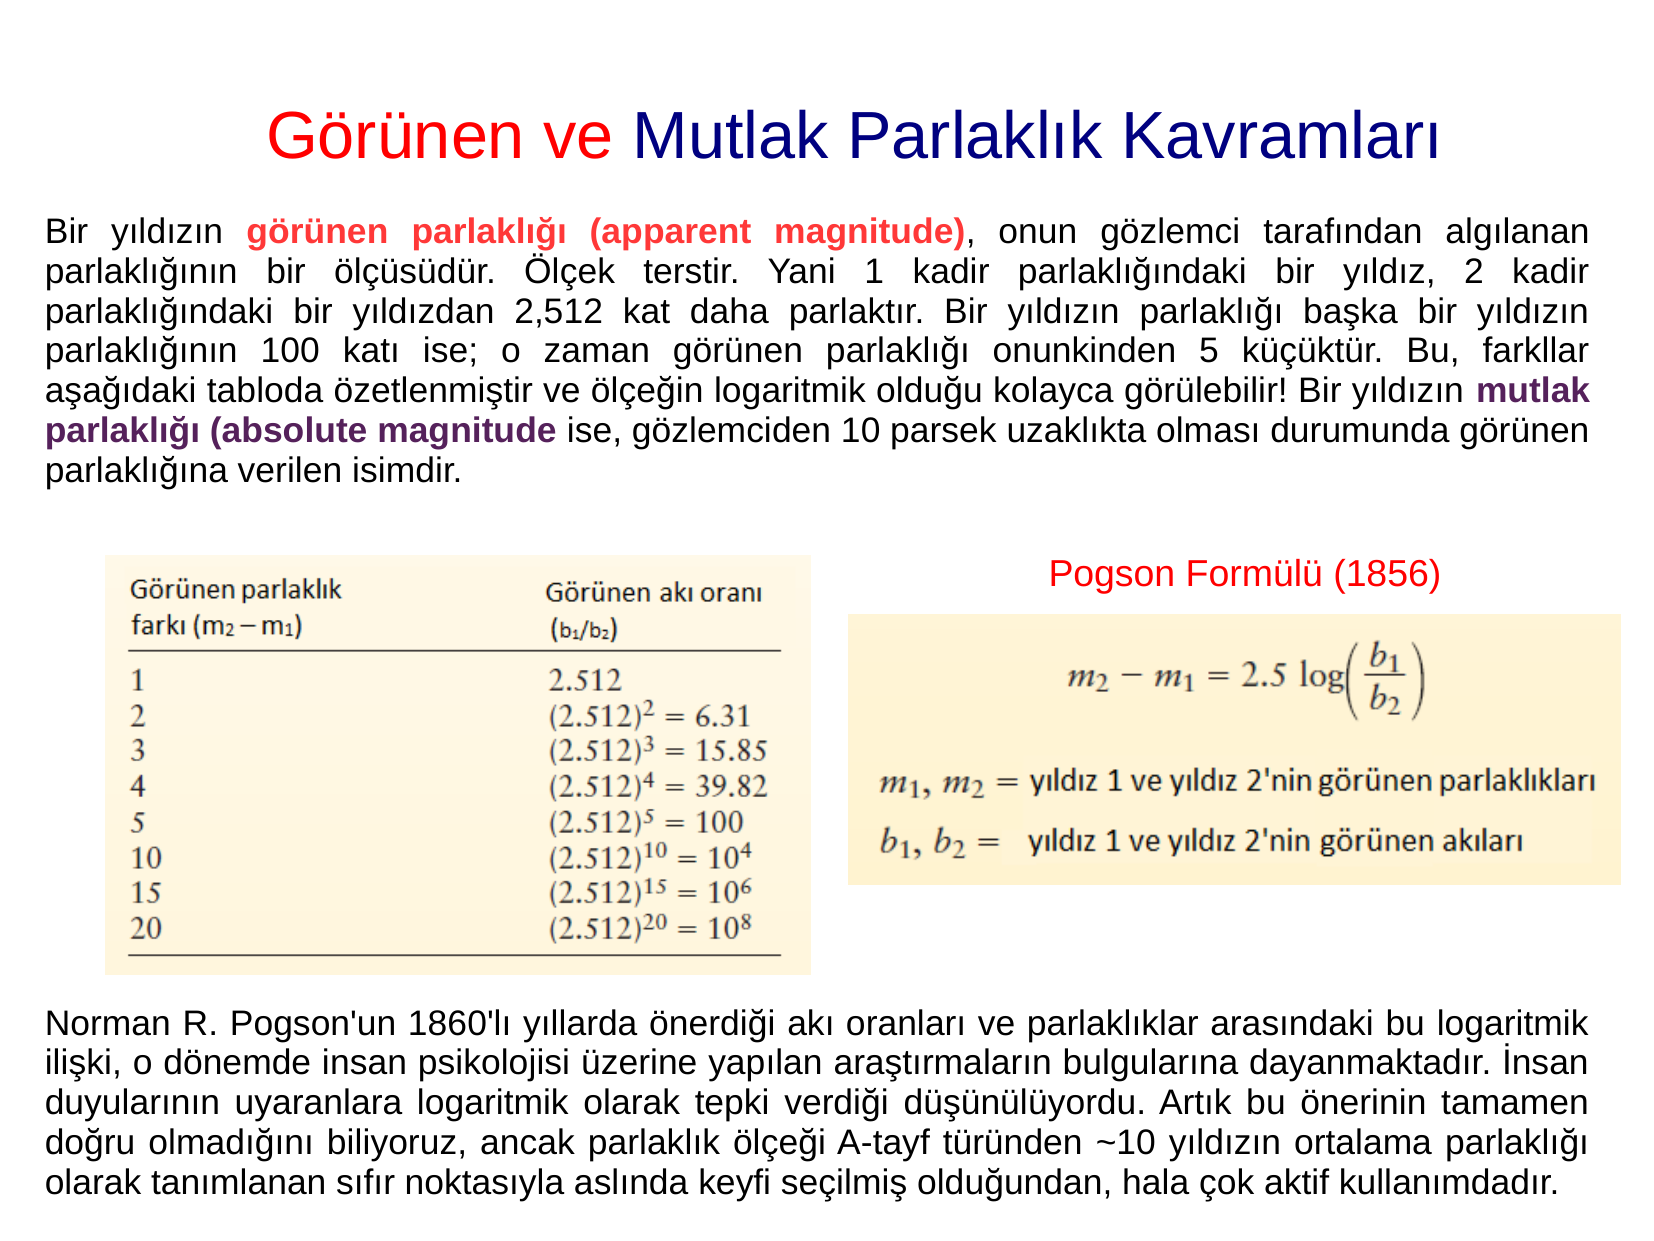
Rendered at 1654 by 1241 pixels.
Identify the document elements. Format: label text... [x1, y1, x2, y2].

picture [105, 555, 811, 976]
picture [848, 614, 1621, 886]
text_box Görünen ve Mutlak Parlaklık Kavramları [210, 90, 1501, 196]
text_box Norman R. Pogson'un 1860'lı yıllarda önerdiği akı oranları ve parlaklıklar arasındaki bu logaritmik ilişki, o dönemde insan psikolojisi üzerine yapılan araştırmaların bulgularına dayanmaktadır. İnsan duyularının uyaranlara logaritmik olarak tepki verdiği düşünülüyordu. Artık bu önerinin tamamen doğru olmadığını biliyoruz, ancak parlaklık ölçeği A-tayf türünden ~10 yıldızın ortalama parlaklığı olarak tanımlanan sıfır noktasıyla aslında keyfi seçilmiş olduğundan, hala çok aktif kullanımdadır. [30, 995, 1606, 1212]
text_box Bir yıldızın görünen parlaklığı (apparent magnitude), onun gözlemci tarafından algılanan parlaklığının bir ölçüsüdür. Ölçek terstir. Yani 1 kadir parlaklığındaki bir yıldız, 2 kadir parlaklığındaki bir yıldızdan 2,512 kat daha parlaktır. Bir yıldızın parlaklığı başka bir yıldızın parlaklığının 100 katı ise; o zaman görünen parlaklığı onunkinden 5 küçüktür. Bu, farkllar aşağıdaki tabloda özetlenmiştir ve ölçeğin logaritmik olduğu kolayca görülebilir! Bir yıldızın mutlak parlaklığı (absolute magnitude ise, gözlemciden 10 parsek uzaklıkta olması durumunda görünen parlaklığına verilen isimdir. [30, 204, 1606, 498]
text_box Pogson Formülü (1856) [975, 544, 1516, 602]
